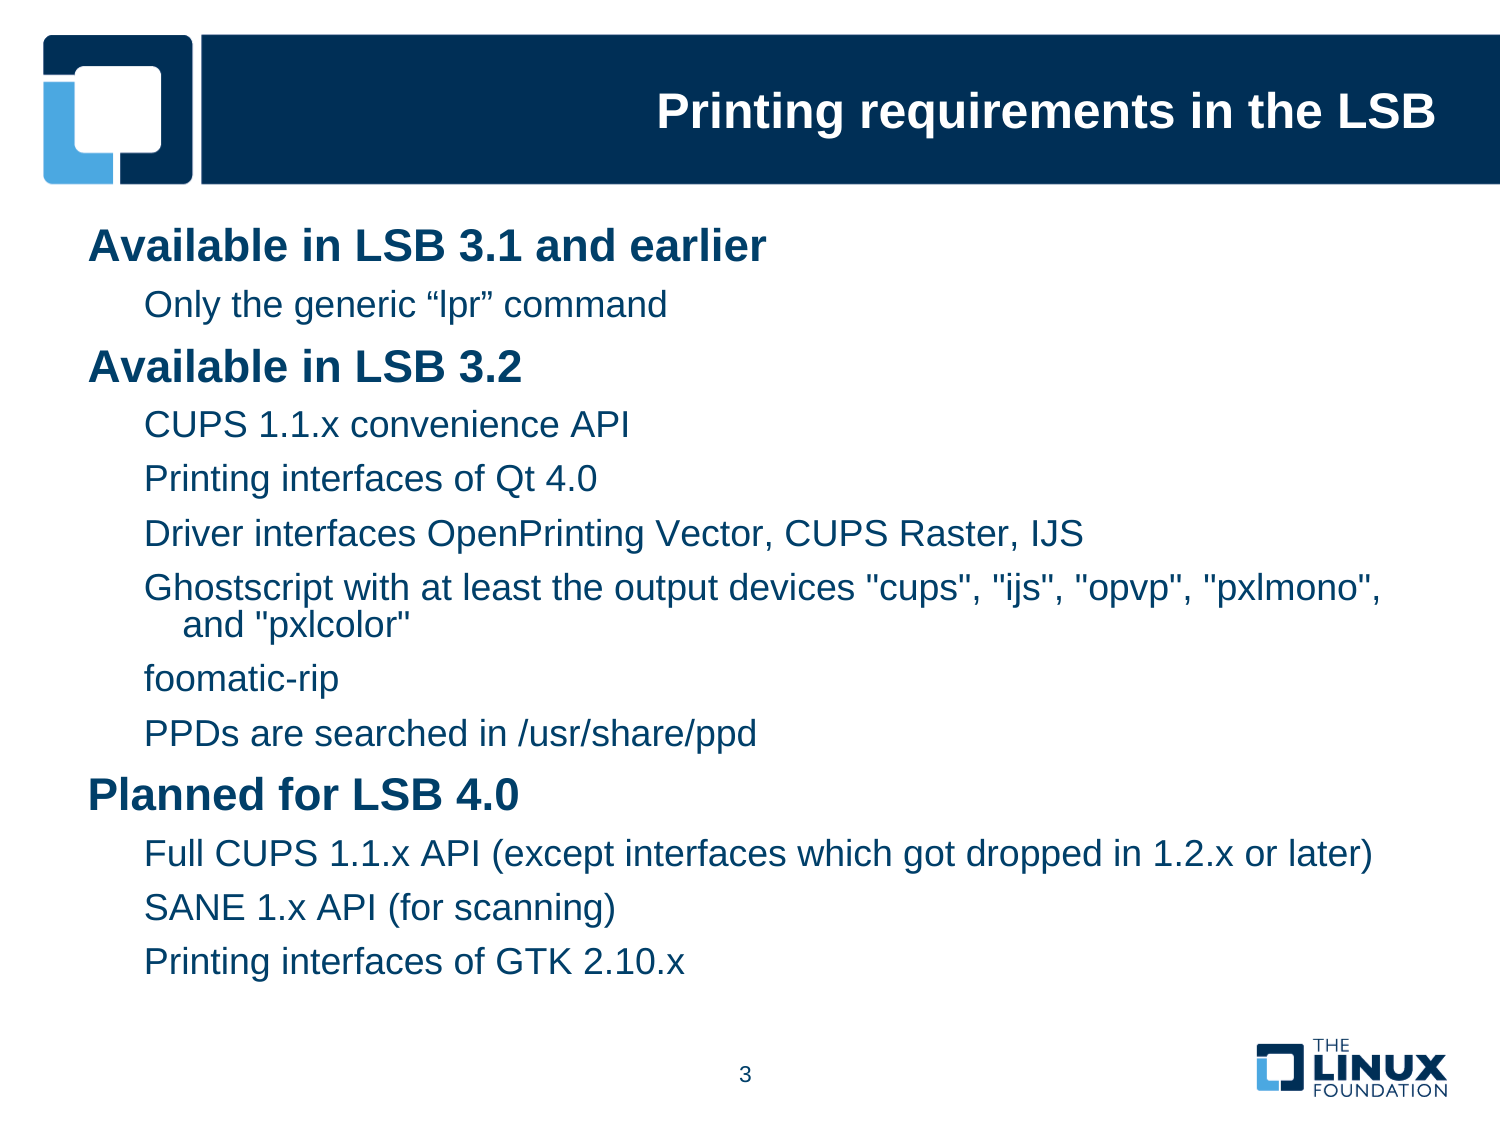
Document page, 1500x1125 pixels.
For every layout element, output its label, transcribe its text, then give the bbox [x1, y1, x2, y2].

picture [0, 0, 1500, 1125]
list Available in LSB 3.1 and earlier Only the generic “lpr” command Available in LSB 3.2 CUPS 1.1.x convenience API Printing interfaces of Qt 4.0 Driver interfaces OpenPrinting Vector, CUPS Raster, IJS Ghostscript with at least the output devices "cups", "ijs", "opvp", "pxlmono", and "pxlcolor" foomatic-rip PPDs are searched in /usr/share/ppd Planned for LSB 4.0 Full CUPS 1.1.x API (except interfaces which got dropped in 1.2.x or later) SANE 1.x API (for scanning) Printing interfaces of GTK 2.10.x [87, 224, 1450, 1026]
title Printing requirements in the LSB [249, 44, 1438, 183]
